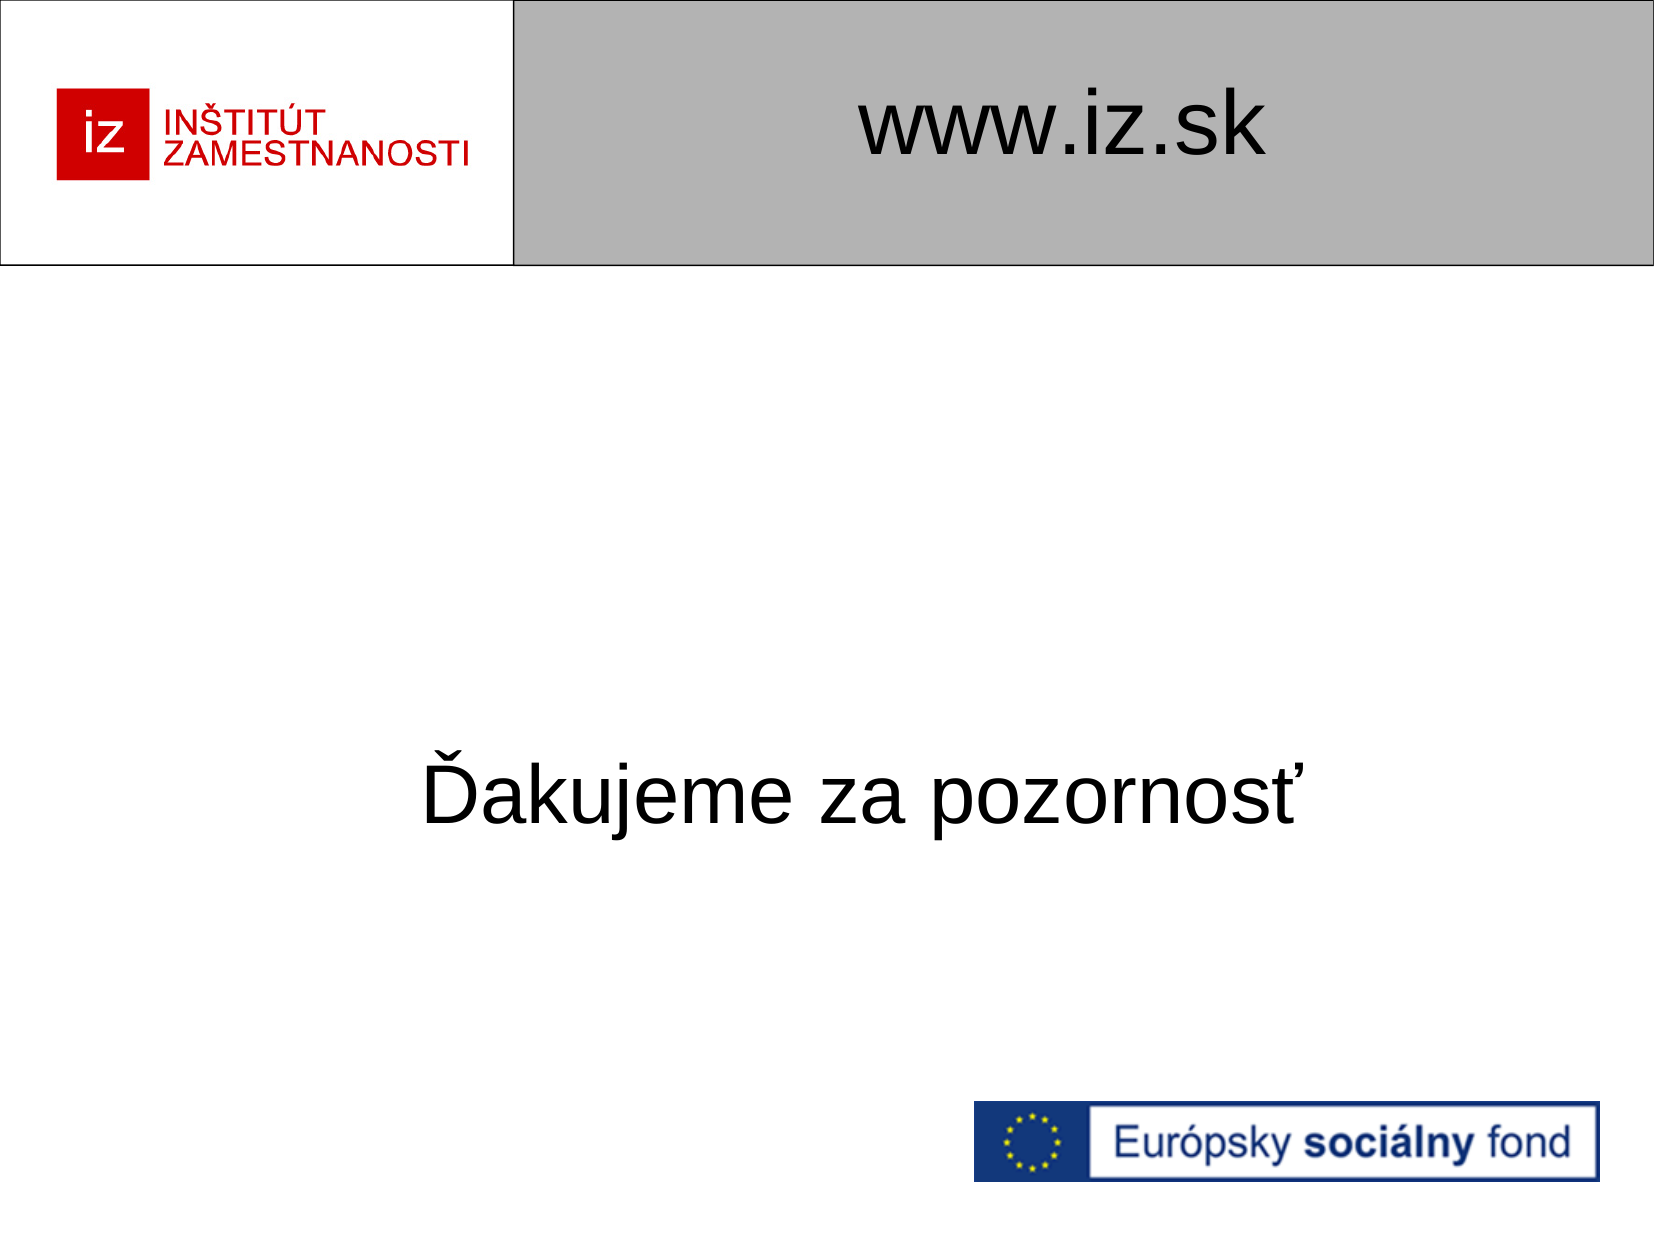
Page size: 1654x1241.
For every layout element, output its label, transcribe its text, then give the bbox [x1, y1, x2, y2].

title www.iz.sk [560, 29, 1565, 237]
subtitle Ďakujeme za pozornosť [121, 344, 1533, 1126]
picture [974, 1101, 1600, 1182]
picture [5, 8, 512, 256]
